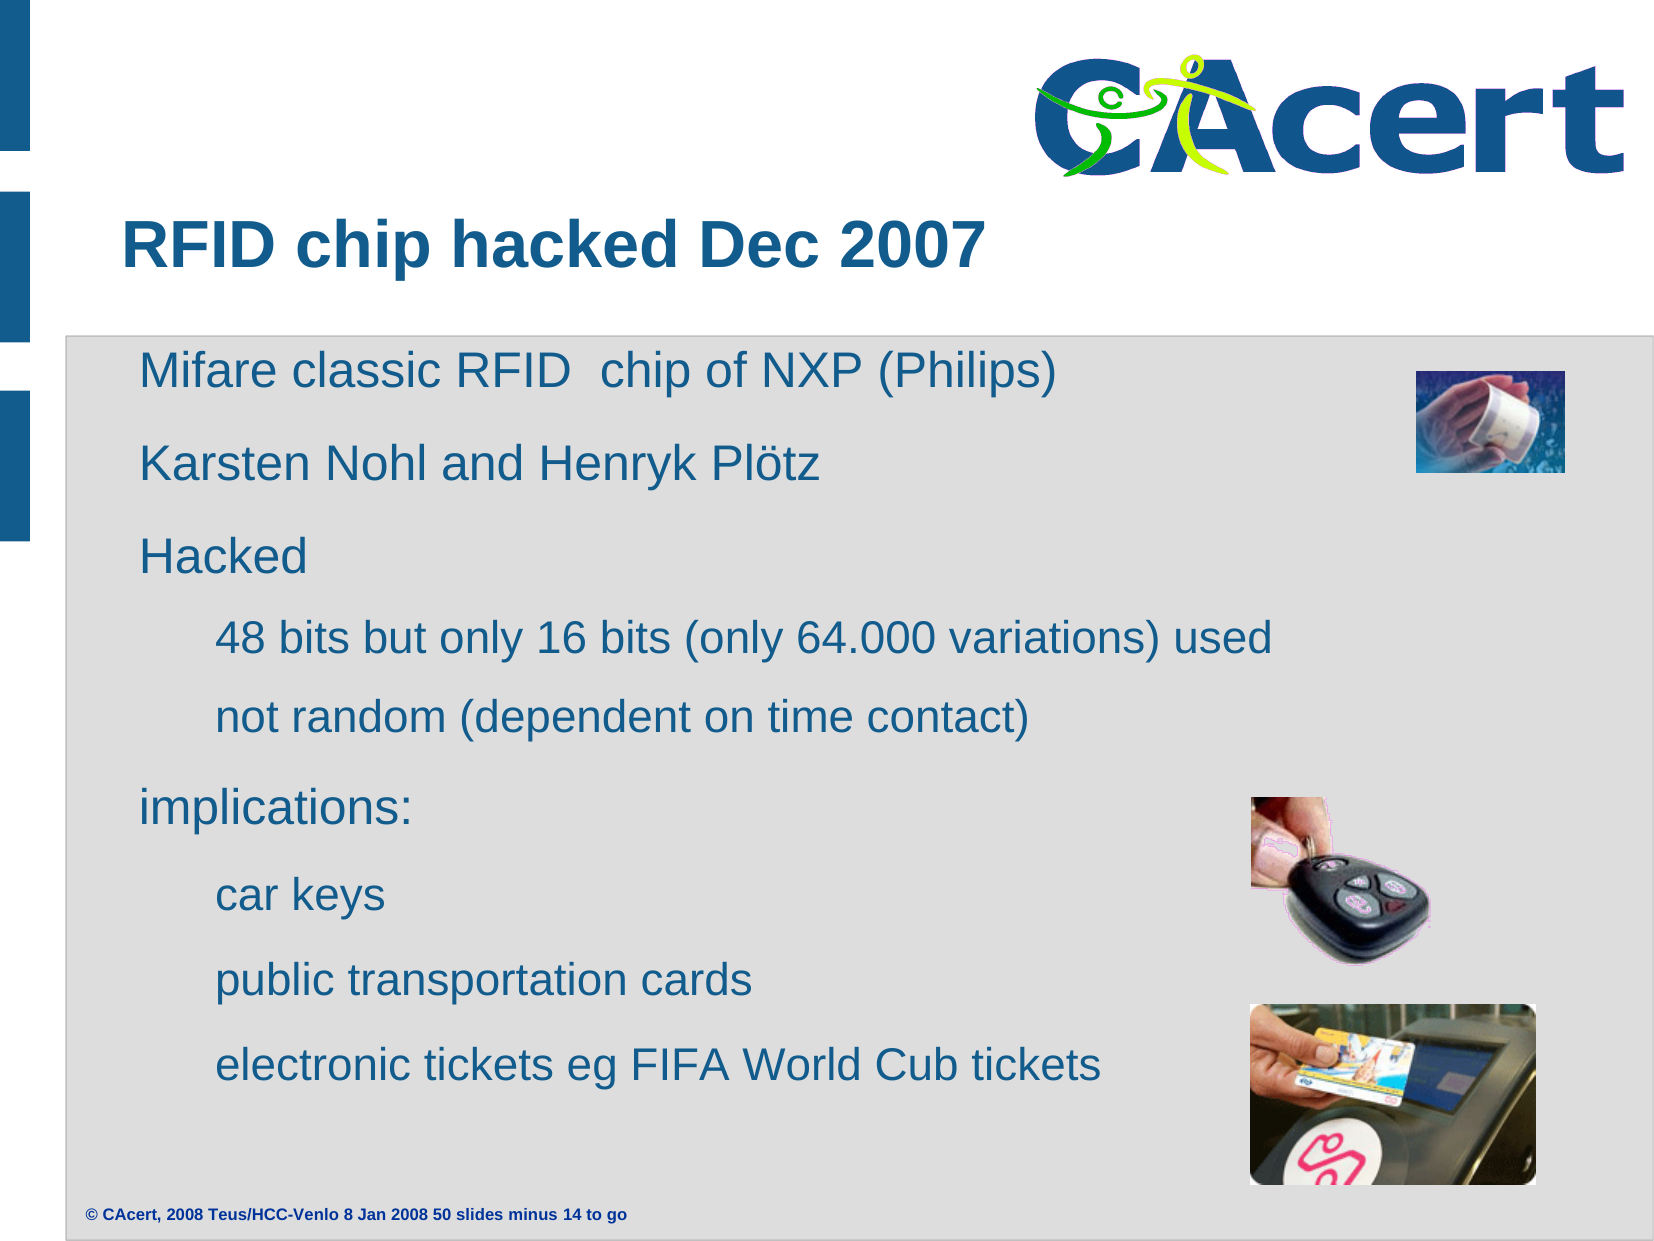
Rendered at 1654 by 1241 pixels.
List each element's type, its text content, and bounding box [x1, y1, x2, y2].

title RFID chip hacked Dec 2007 [121, 177, 1533, 316]
picture [1416, 371, 1565, 473]
picture [1251, 797, 1477, 982]
picture [1250, 1004, 1536, 1185]
list Mifare classic RFID chip of NXP (Philips)‏ Karsten Nohl and Henryk Plötz Hacked 48 bits but only 16 bits (only 64.000 variations) used not random (dependent on time contact) implications: car keys public transportation cards electronic tickets eg FIFA World Cub tickets [121, 344, 1595, 1238]
picture [1033, 53, 1625, 178]
